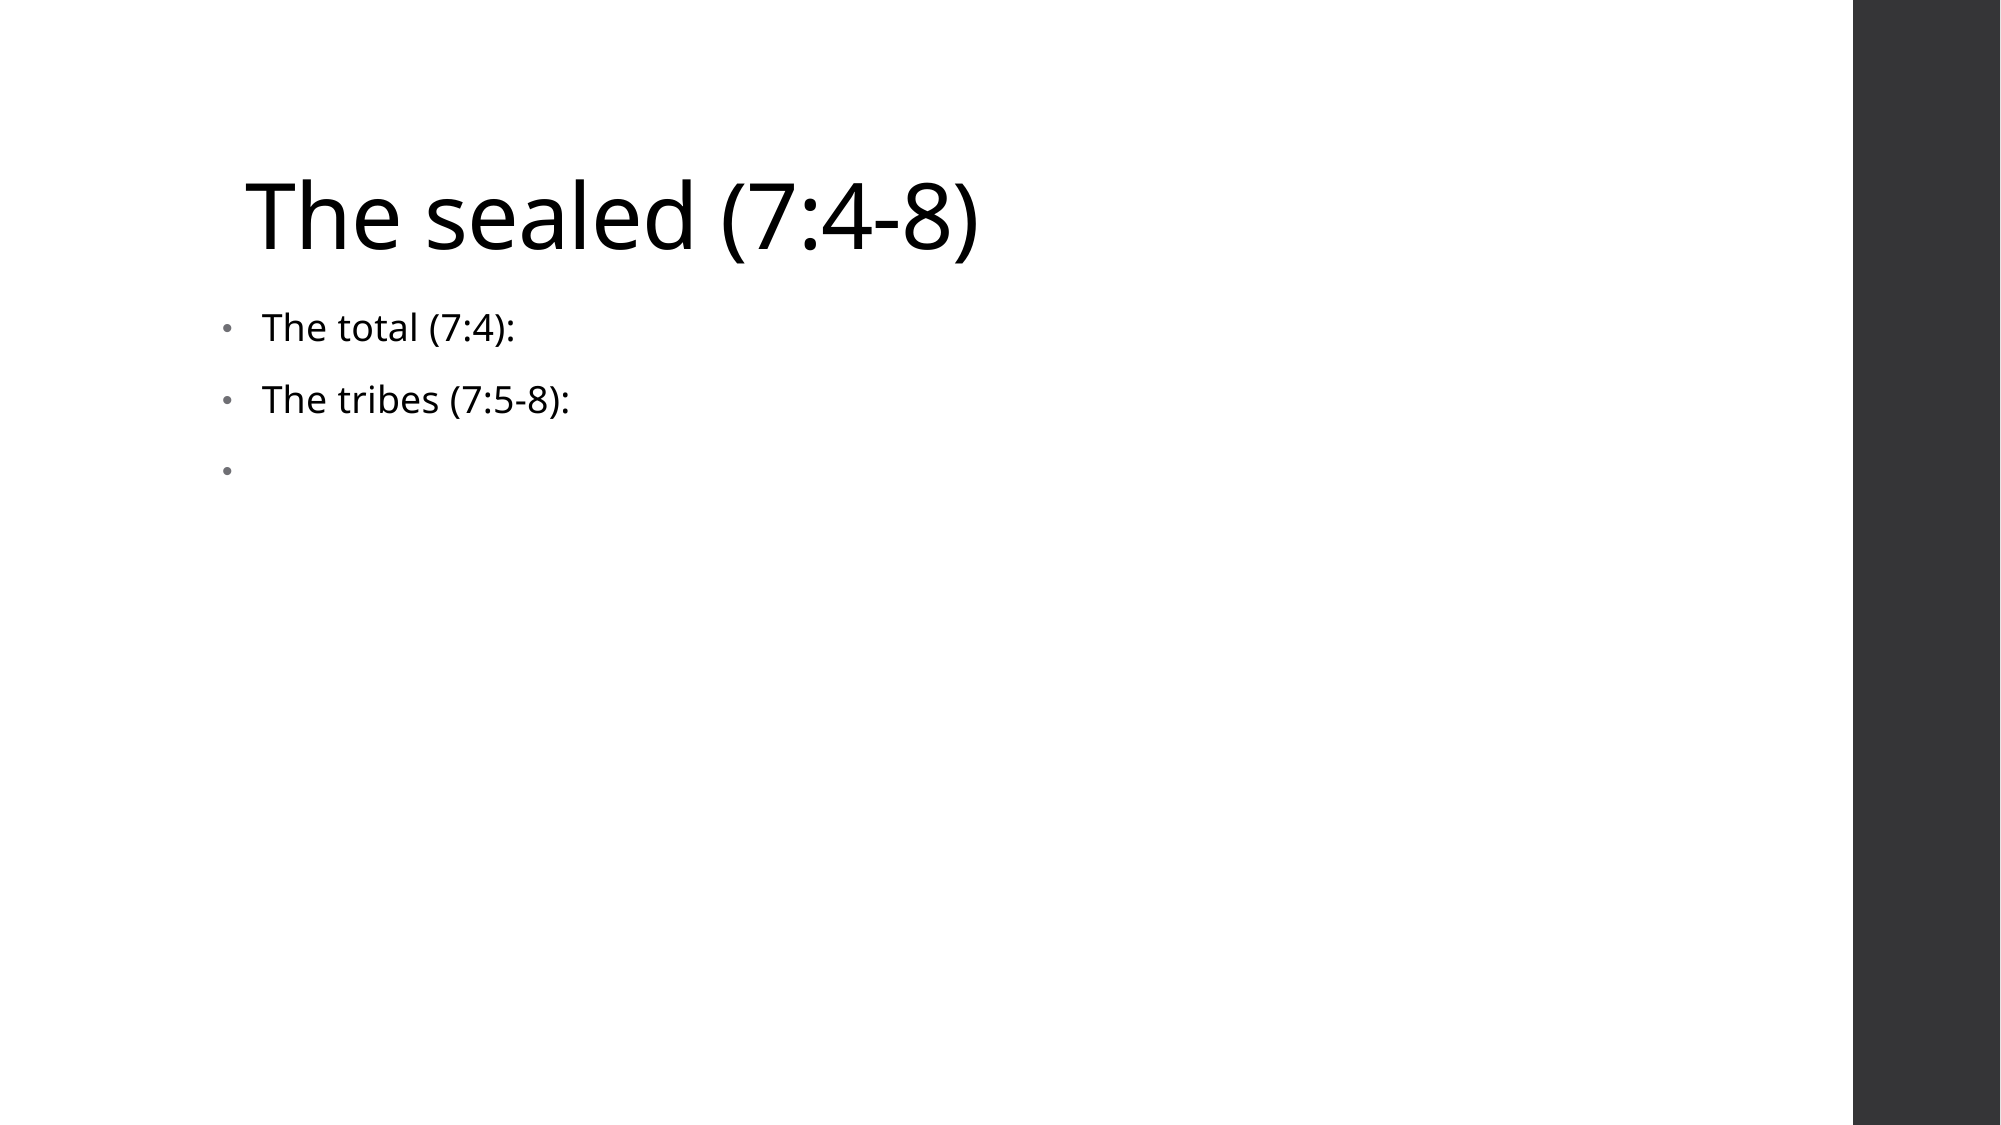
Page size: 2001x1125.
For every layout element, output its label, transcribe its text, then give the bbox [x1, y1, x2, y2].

title The sealed (7:4-8) [206, 60, 1797, 278]
list The total (7:4): The tribes (7:5-8): [206, 299, 1617, 1014]
